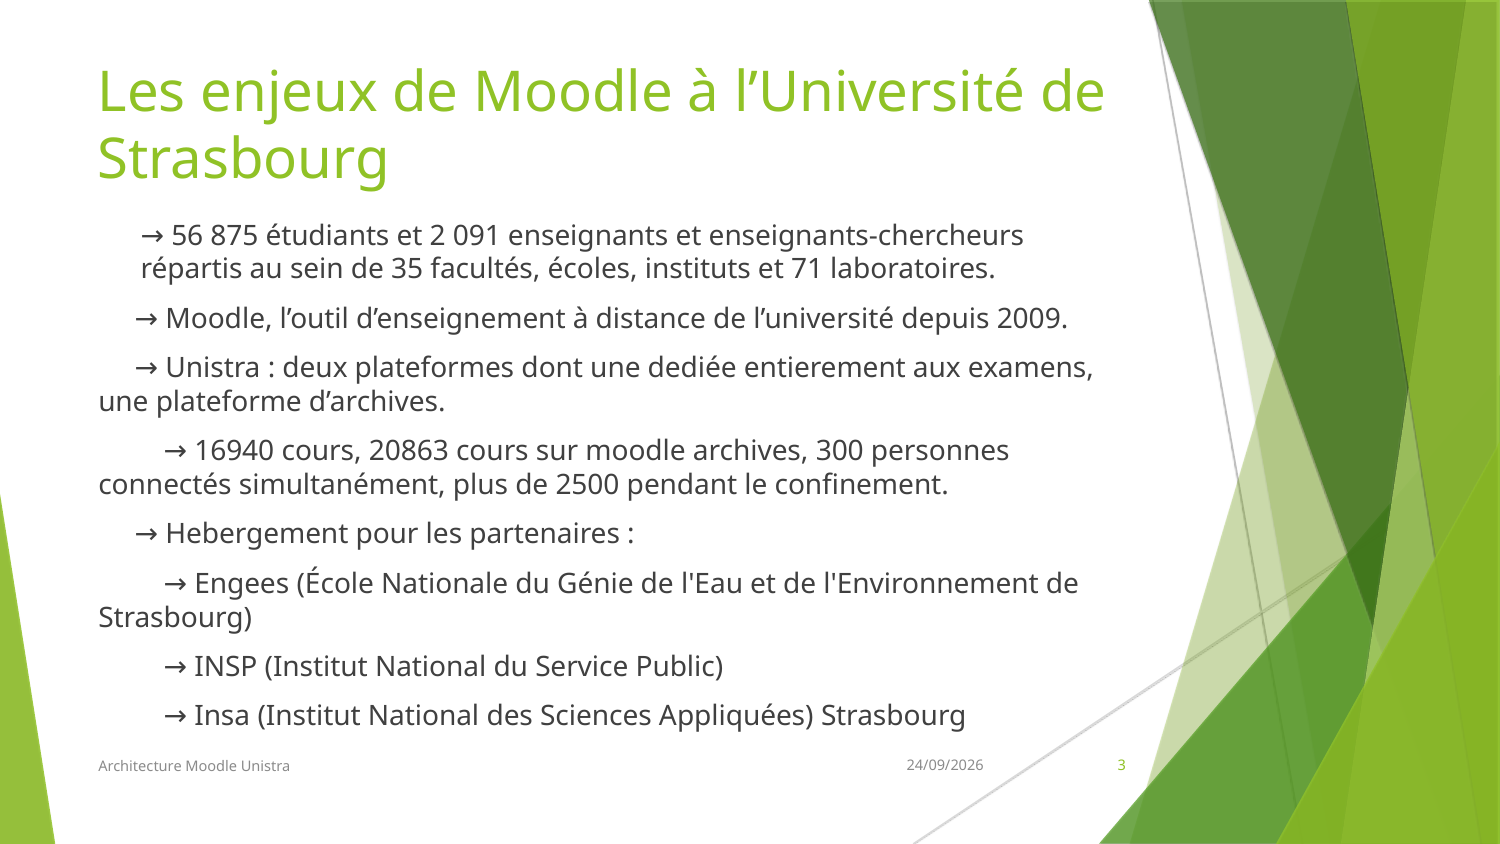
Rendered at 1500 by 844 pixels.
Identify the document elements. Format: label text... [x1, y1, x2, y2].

text_box 9 [1056, 743, 1142, 789]
text_box 07/07/2022 [886, 743, 999, 789]
list → 56 875 étudiants et 2 091 enseignants et enseignants-chercheurs répartis au sein de 35 facultés, écoles, instituts et 71 laboratoires. → Moodle, l’outil d’enseignement à distance de l’université depuis 2009. → Unistra : deux plateformes dont une dediée entierement aux examens, une plateforme d’archives. → 16940 cours, 20863 cours sur moodle archives, 300 personnes connectés simultanément, plus de 2500 pendant le confinement. → Hebergement pour les partenaires : → Engees (École Nationale du Génie de l'Eau et de l'Environnement de Strasbourg) → INSP (Institut National du Service Public) → Insa (Institut National des Sciences Appliquées) Strasbourg [83, 209, 1142, 688]
text_box Architecture Moodle Unistra [83, 743, 859, 789]
title Les enjeux de Moodle à l’Université de Strasbourg [82, 47, 1141, 210]
